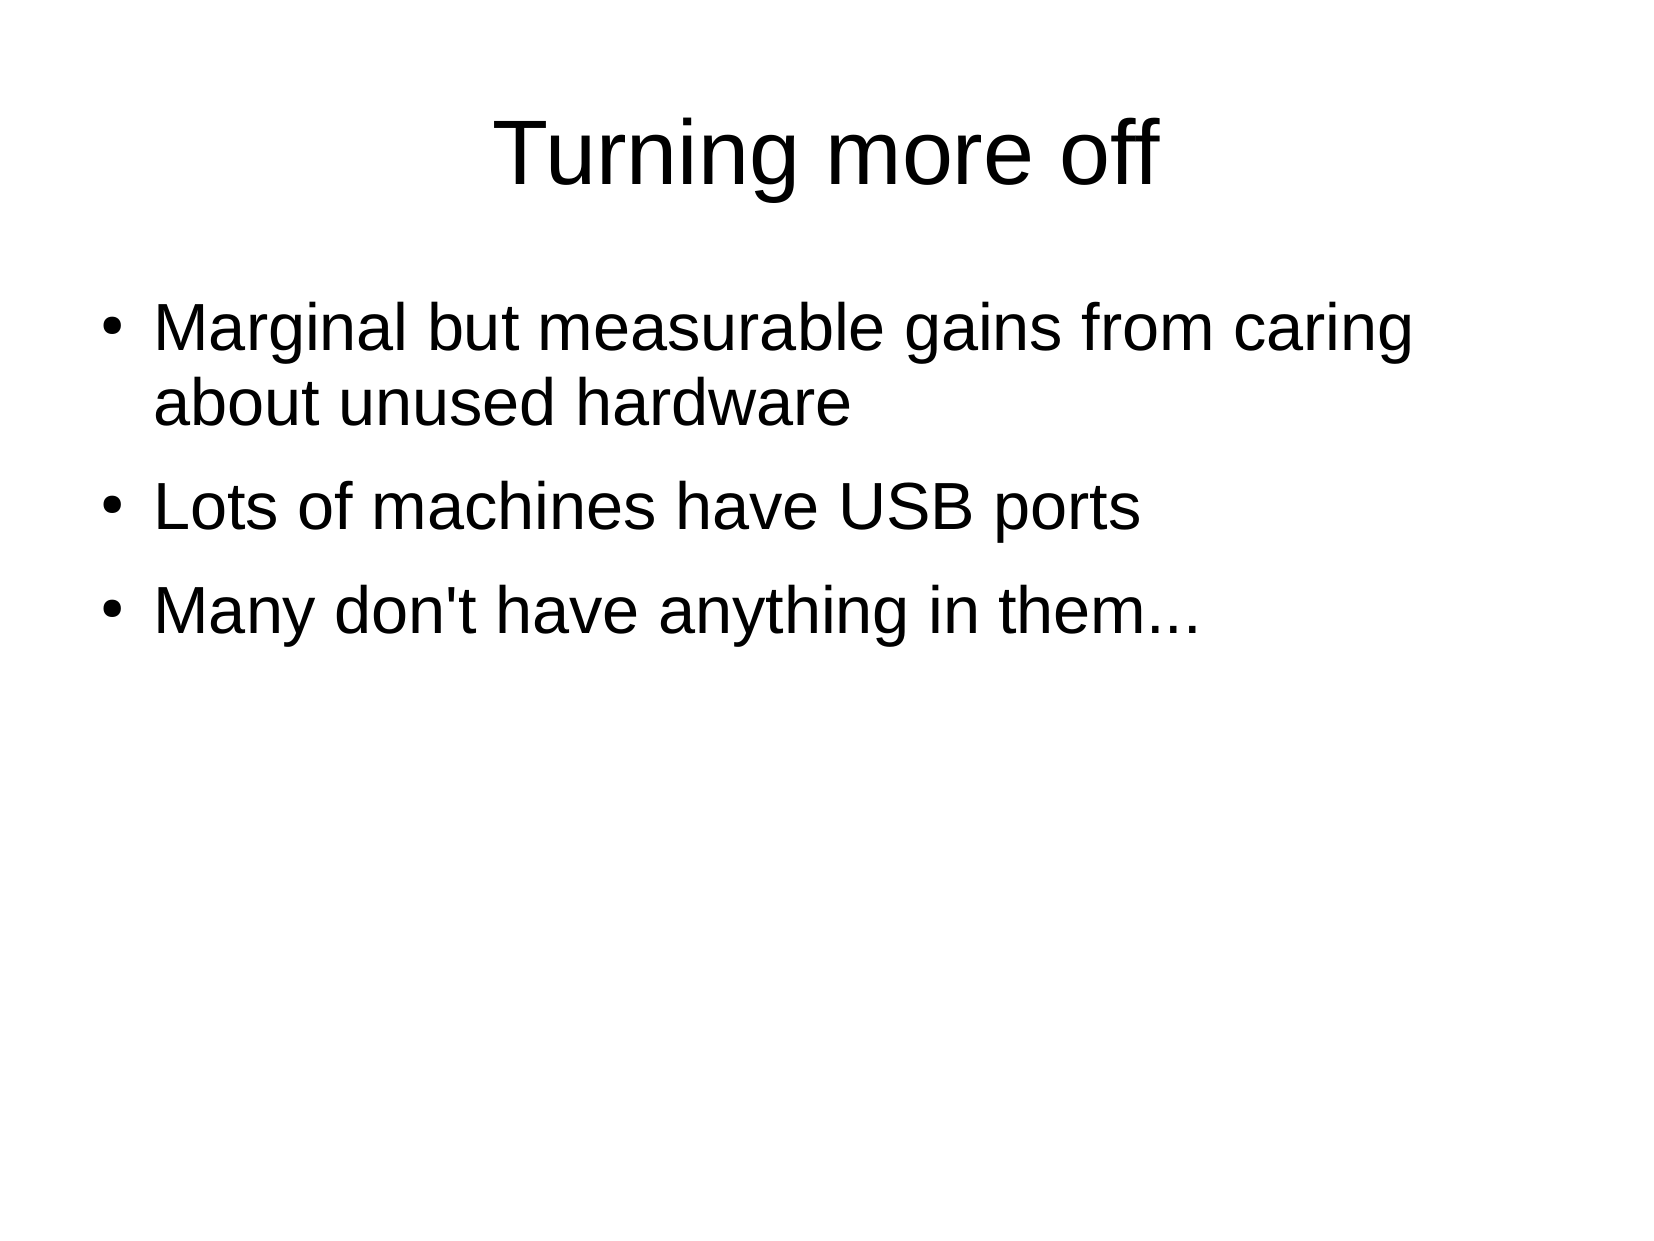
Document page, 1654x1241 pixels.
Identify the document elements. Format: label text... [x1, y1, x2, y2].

list Marginal but measurable gains from caring about unused hardware Lots of machines have USB ports Many don't have anything in them... [82, 290, 1571, 1109]
title Turning more off [82, 49, 1571, 257]
